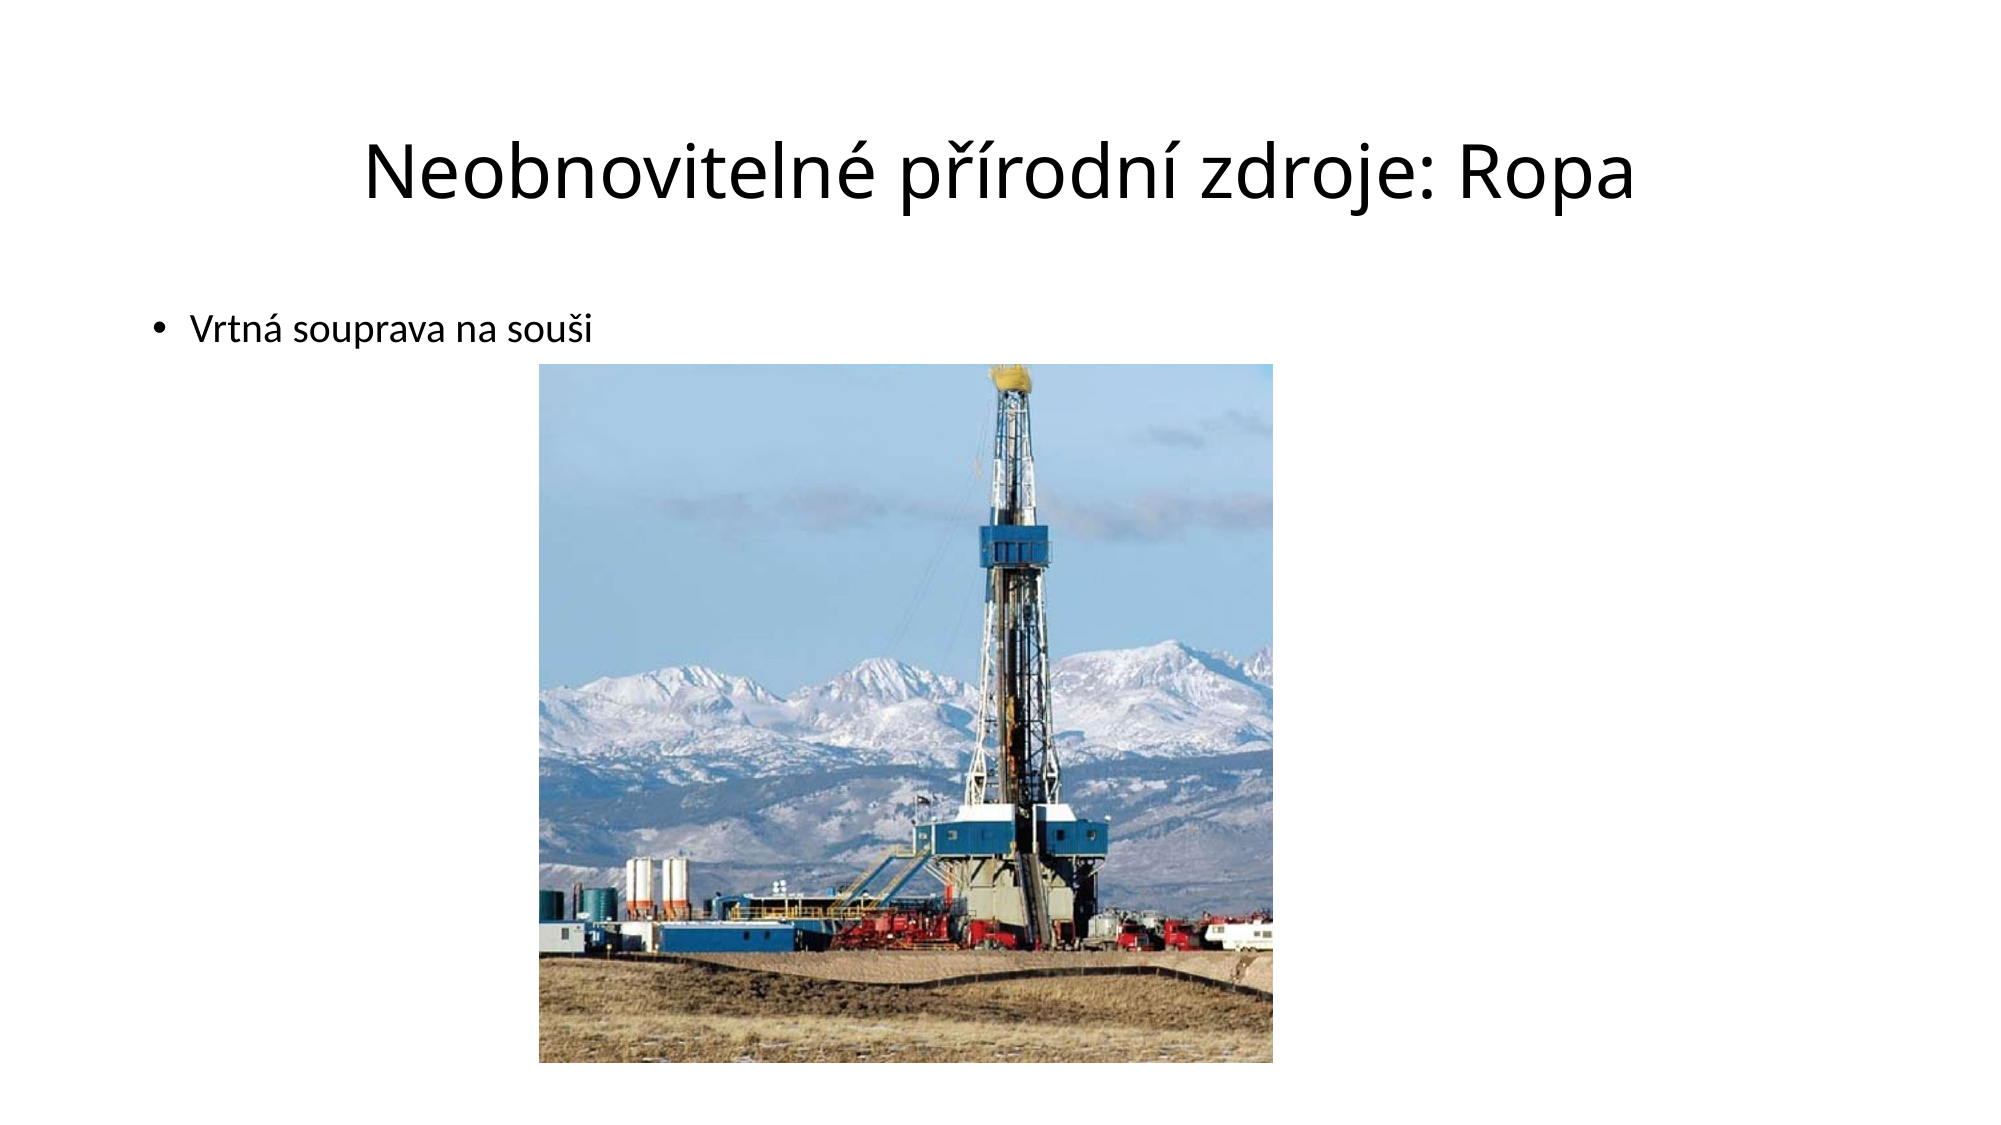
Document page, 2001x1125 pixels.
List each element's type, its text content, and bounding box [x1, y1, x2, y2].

title Neobnovitelné přírodní zdroje: Ropa [137, 59, 1863, 278]
list Vrtná souprava na souši [137, 299, 1863, 1014]
picture [539, 364, 1273, 1063]
